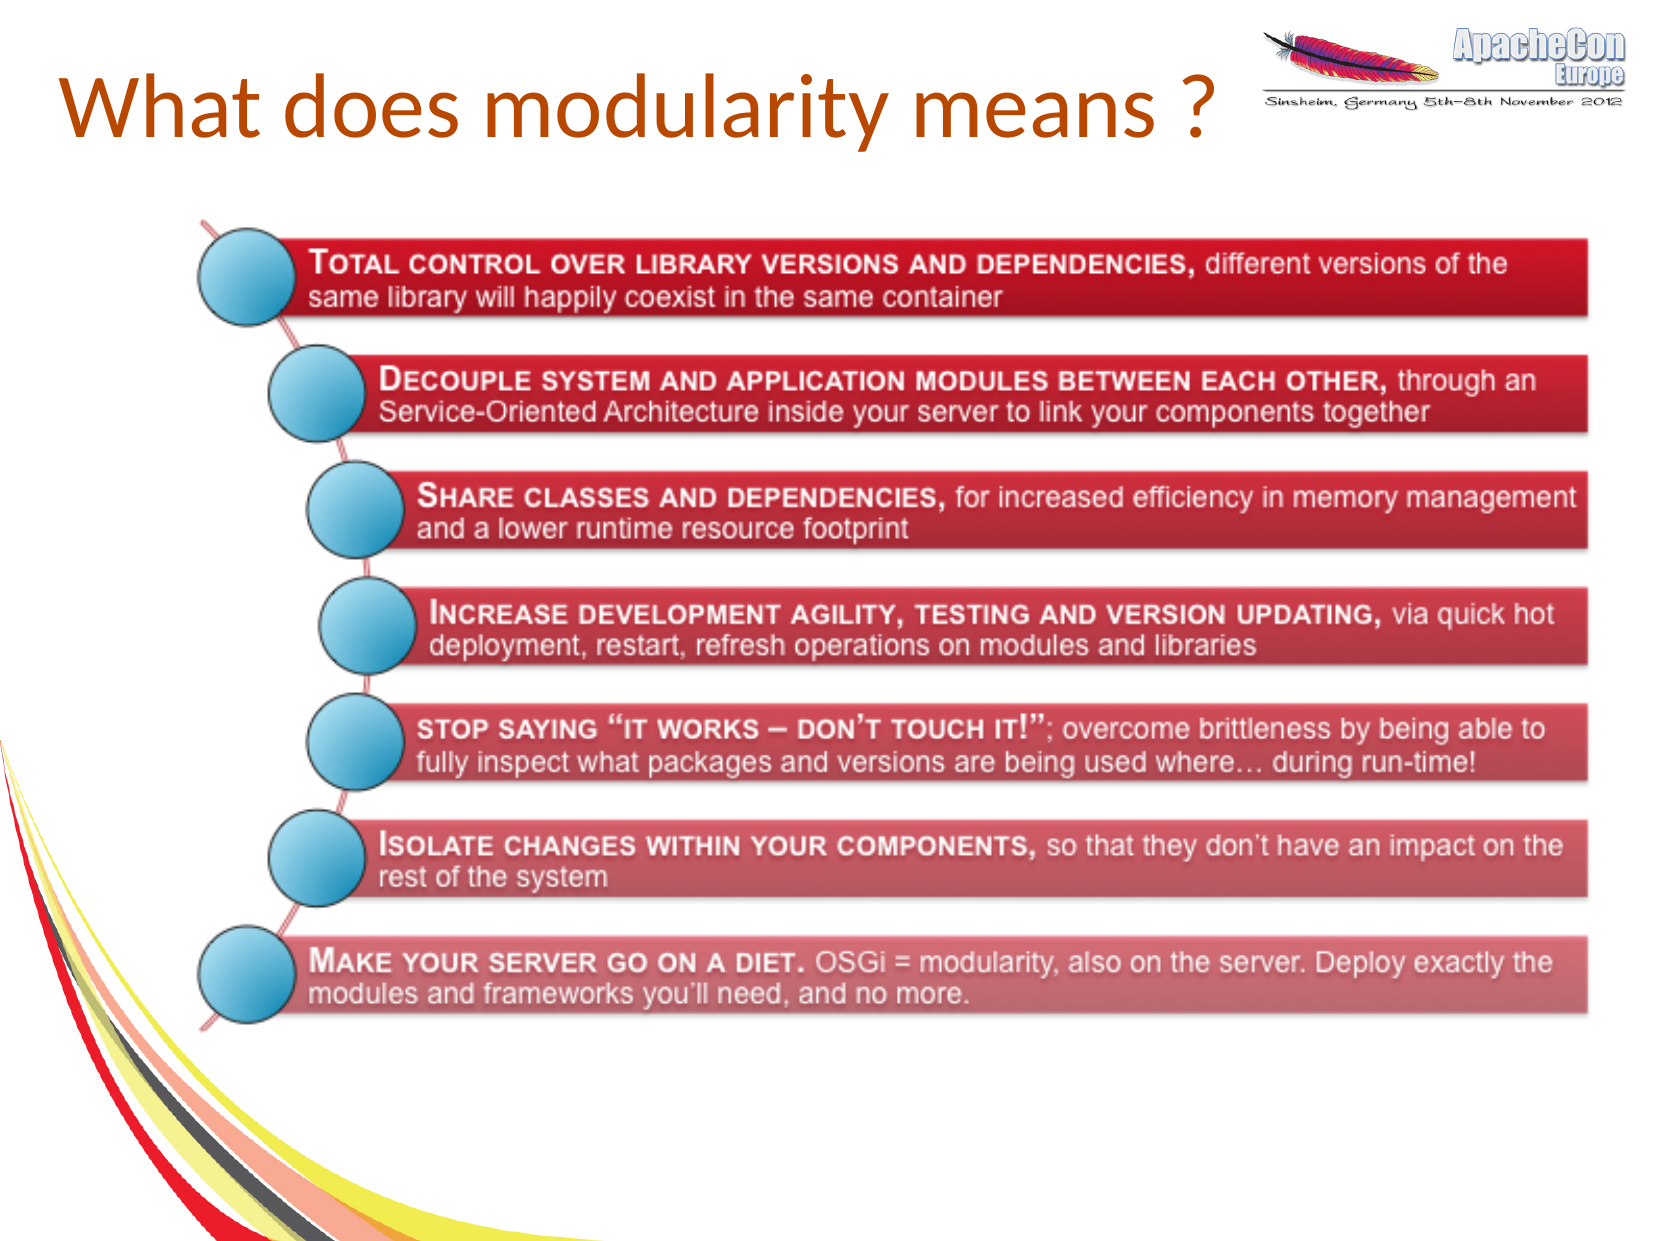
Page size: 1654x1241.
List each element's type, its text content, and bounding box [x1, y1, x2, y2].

title What does modularity means ? [59, 59, 1418, 171]
picture [0, 0, 1654, 1241]
